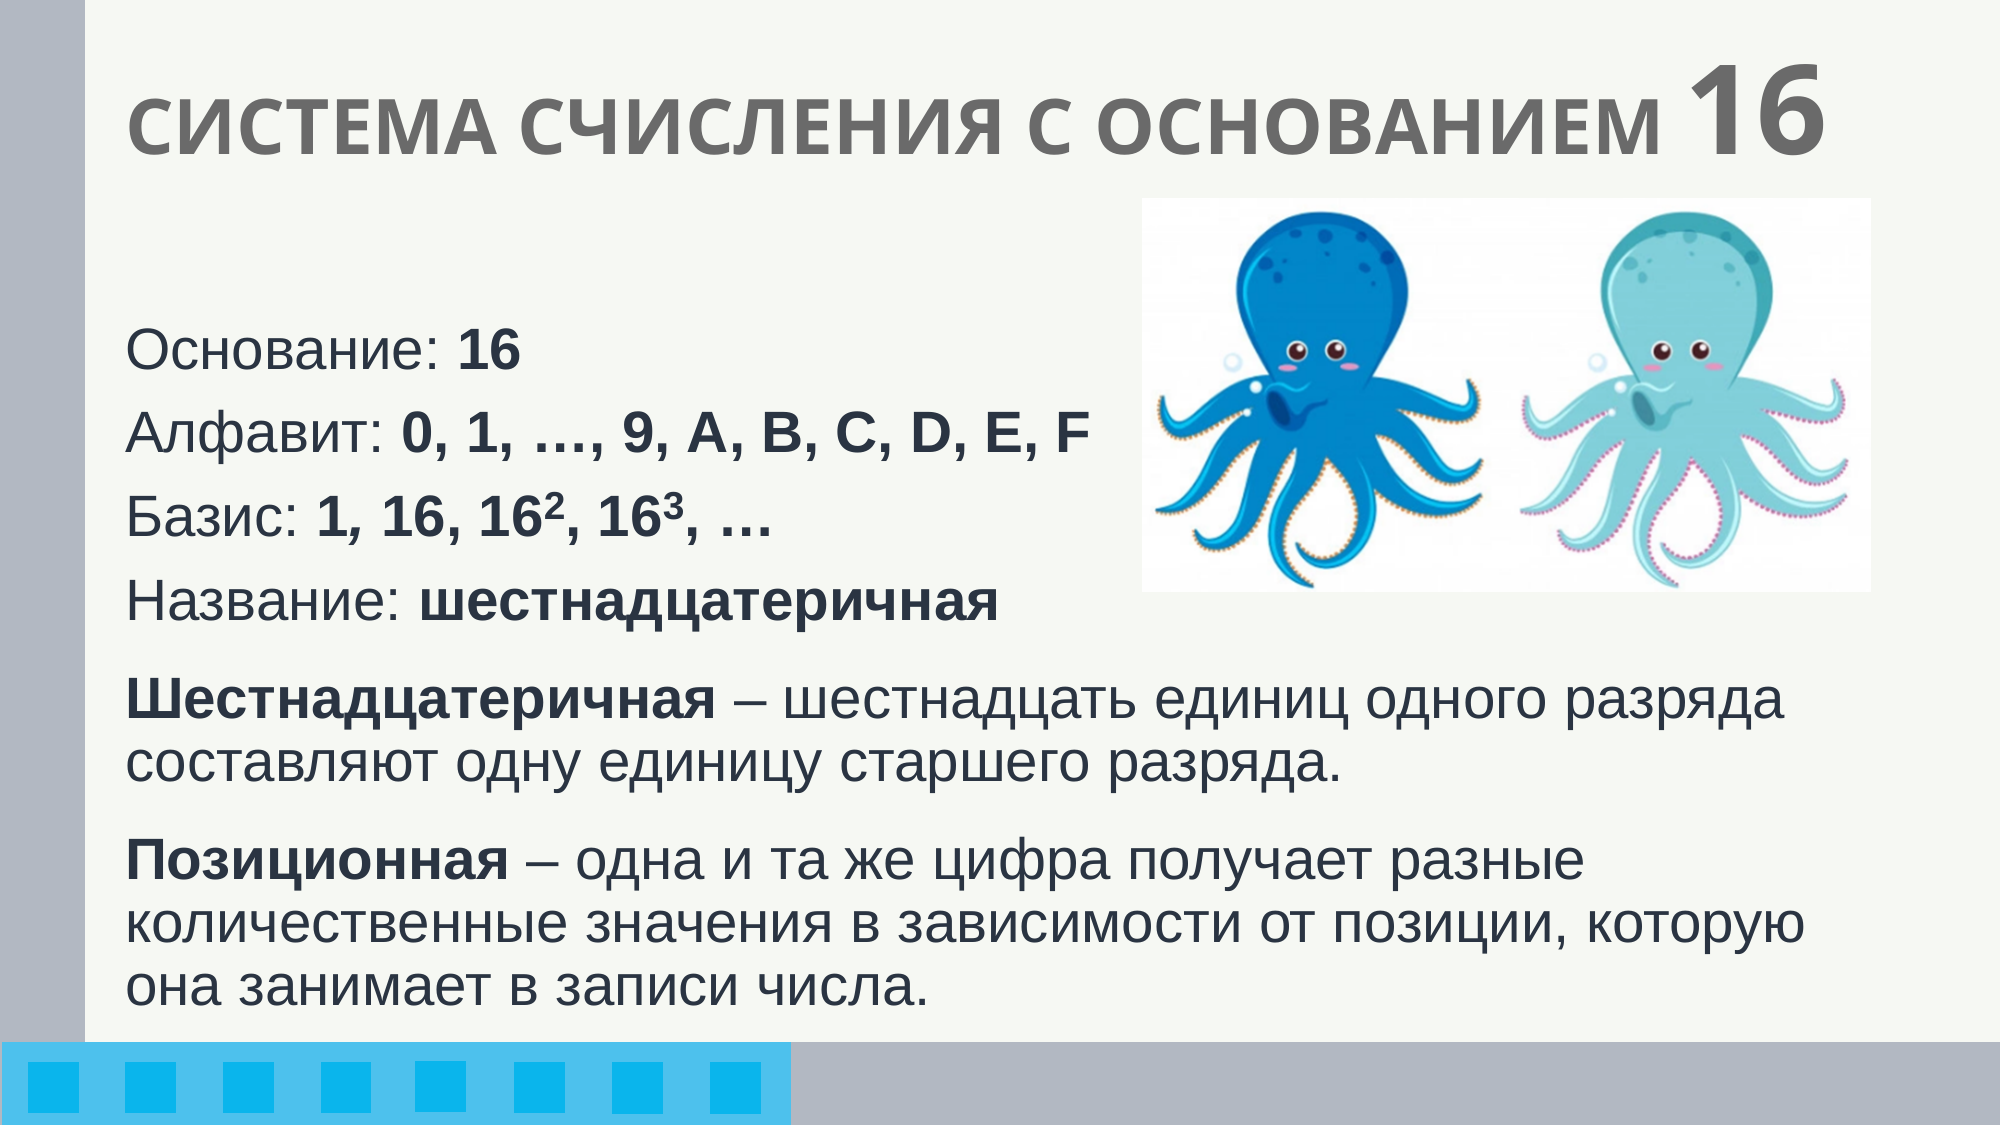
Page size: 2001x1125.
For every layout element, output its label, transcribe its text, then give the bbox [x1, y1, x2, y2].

list Основание: 16 Алфавит: 0, 1, …, 9, А, В, С, D, E, F Базис: 1, 16, 162, 163, … Название: шестнадцатеричная Шестнадцатеричная – шестнадцать единиц одного разряда составляют одну единицу старшего разряда. Позиционная – одна и та же цифра получает разные количественные значения в зависимости от позиции, которую она занимает в записи числа. [110, 311, 1892, 1058]
title СИСТЕМА СЧИСЛЕНИЯ С ОСНОВАНИЕМ 16 [110, 5, 1892, 224]
picture [1142, 198, 1871, 592]
